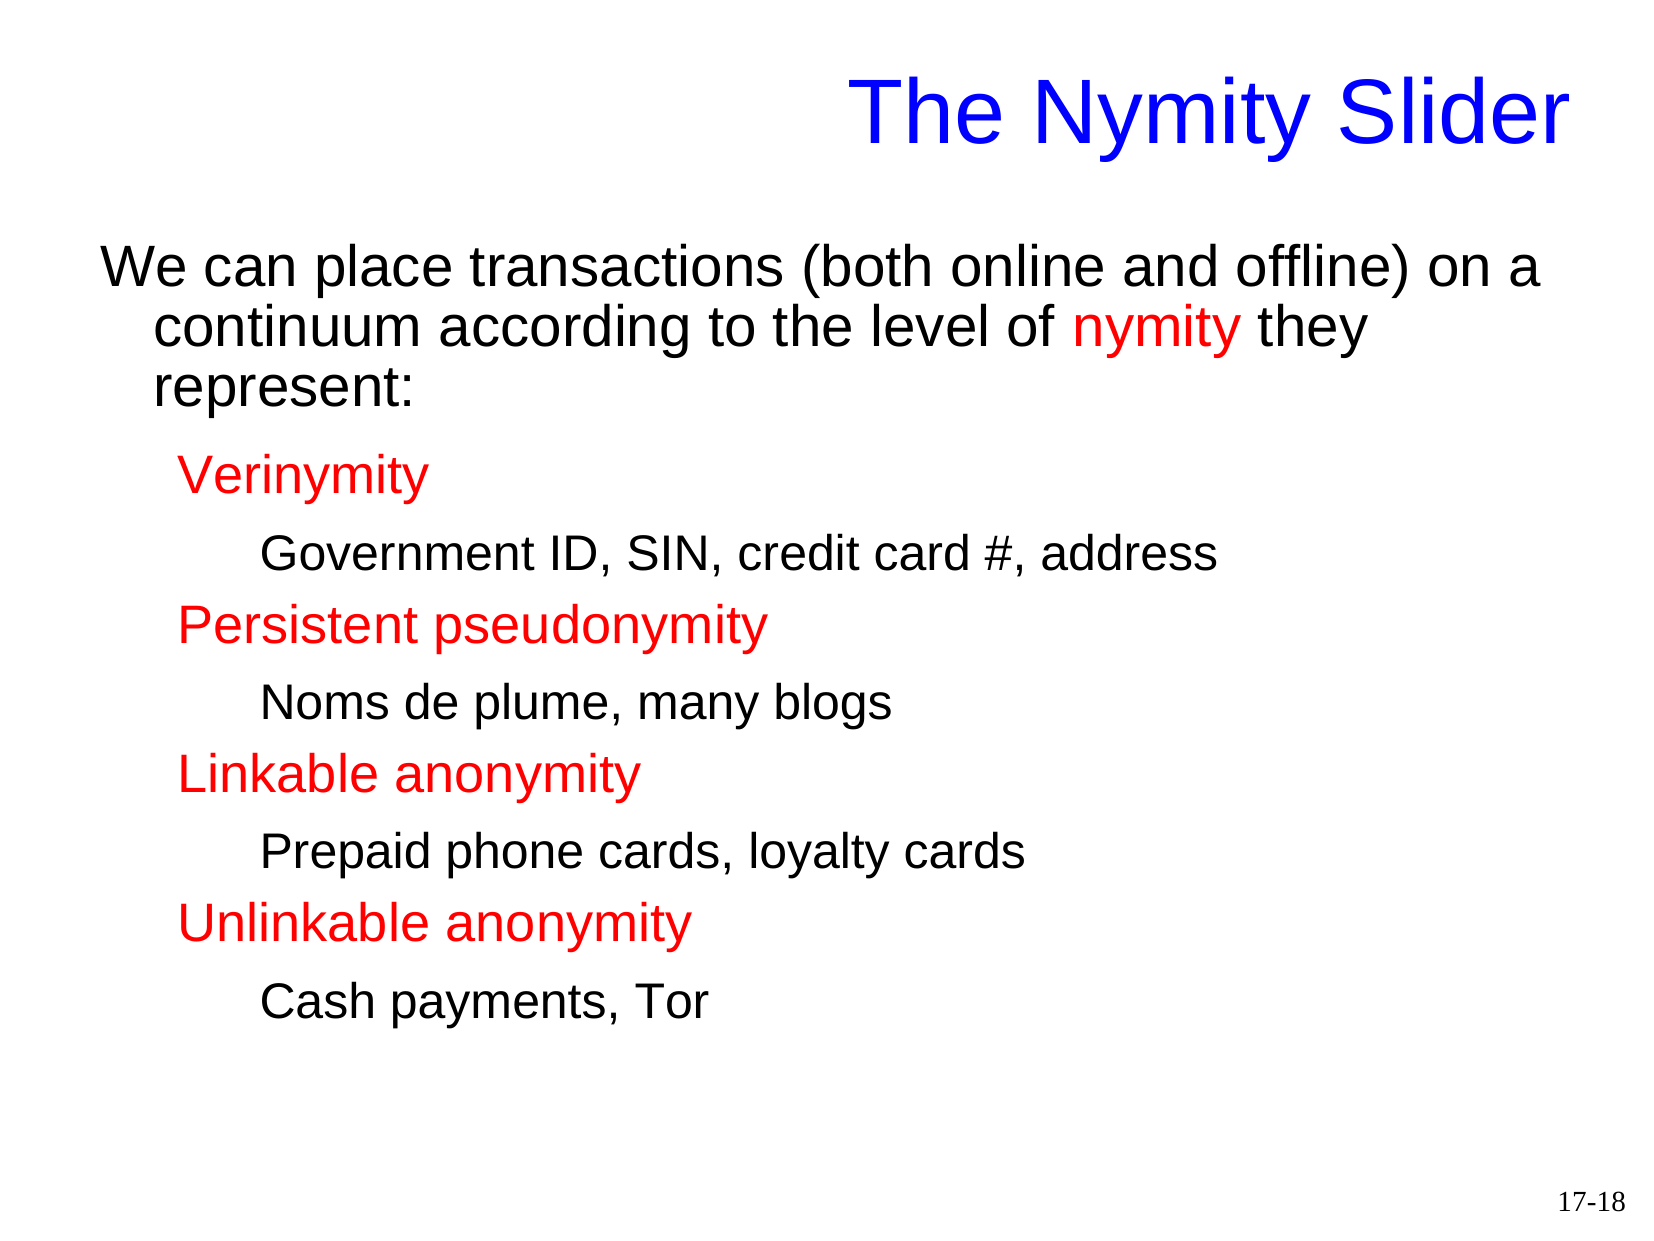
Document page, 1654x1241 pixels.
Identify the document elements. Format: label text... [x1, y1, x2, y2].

list We can place transactions (both online and offline) on a continuum according to the level of nymity they represent: Verinymity Government ID, SIN, credit card #, address Persistent pseudonymity Noms de plume, many blogs Linkable anonymity Prepaid phone cards, loyalty cards Unlinkable anonymity Cash payments, Tor [82, 237, 1571, 1156]
title The Nymity Slider [84, 18, 1573, 211]
